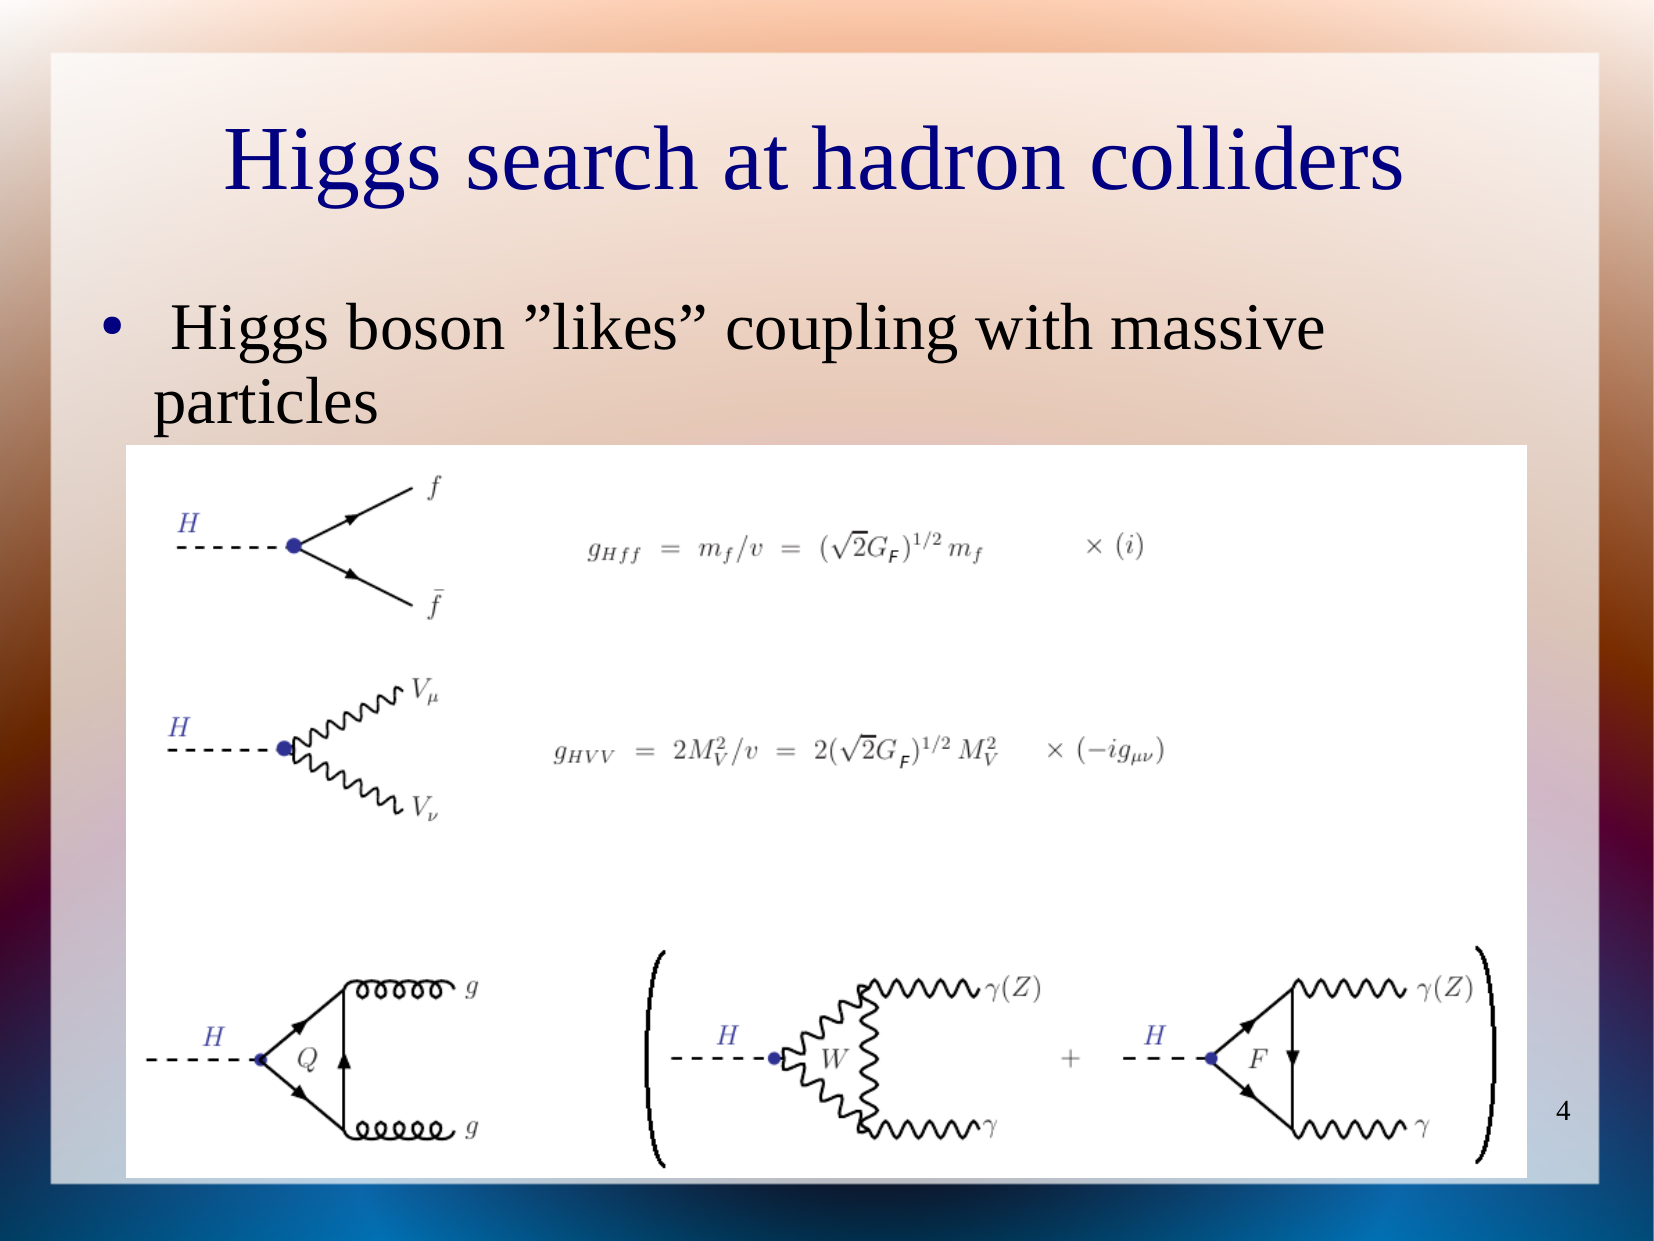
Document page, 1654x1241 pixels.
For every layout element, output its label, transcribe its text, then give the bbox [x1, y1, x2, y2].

picture [0, 0, 1654, 1241]
list Higgs boson ”likes” coupling with massive particles [82, 290, 1571, 1010]
title Higgs search at hadron colliders [82, 55, 1571, 263]
